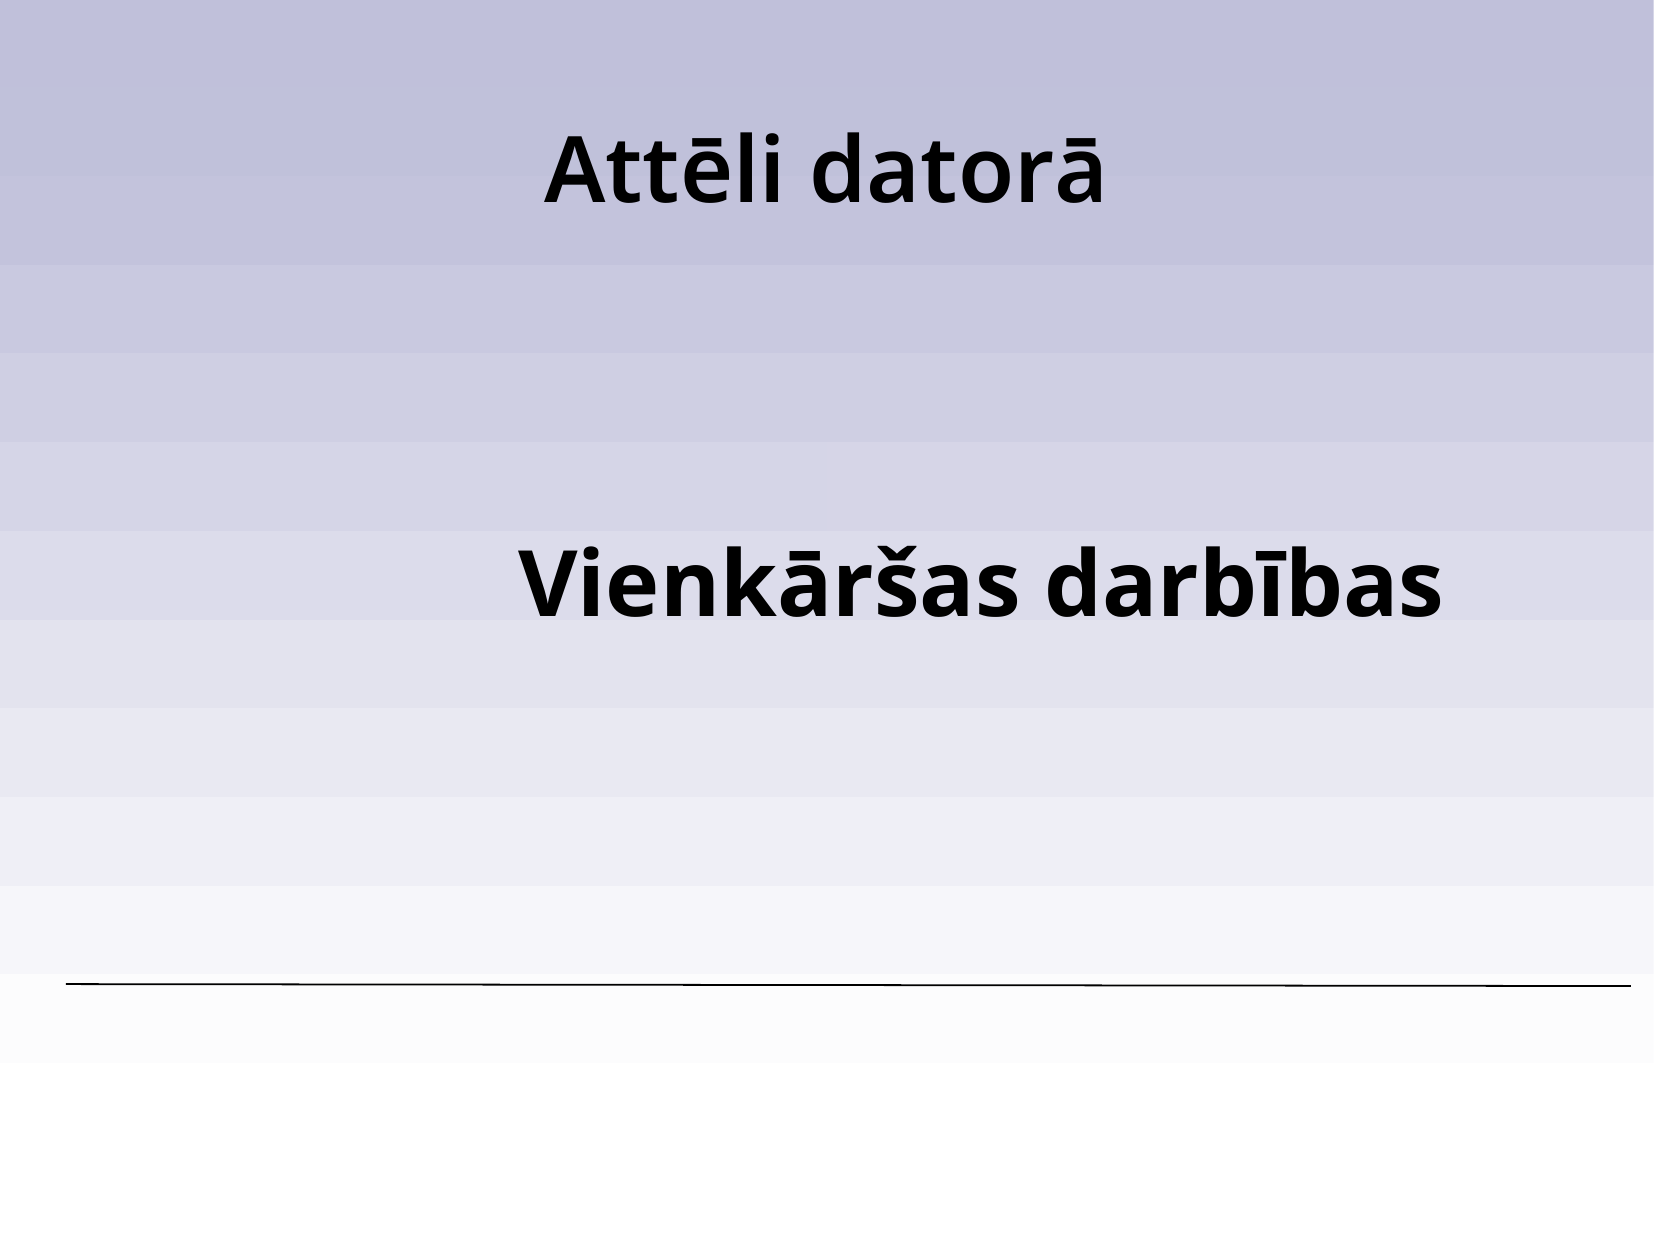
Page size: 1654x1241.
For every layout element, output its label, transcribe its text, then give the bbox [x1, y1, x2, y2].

picture [0, 0, 1654, 1241]
title Vienkāršas darbības [332, 314, 1632, 849]
